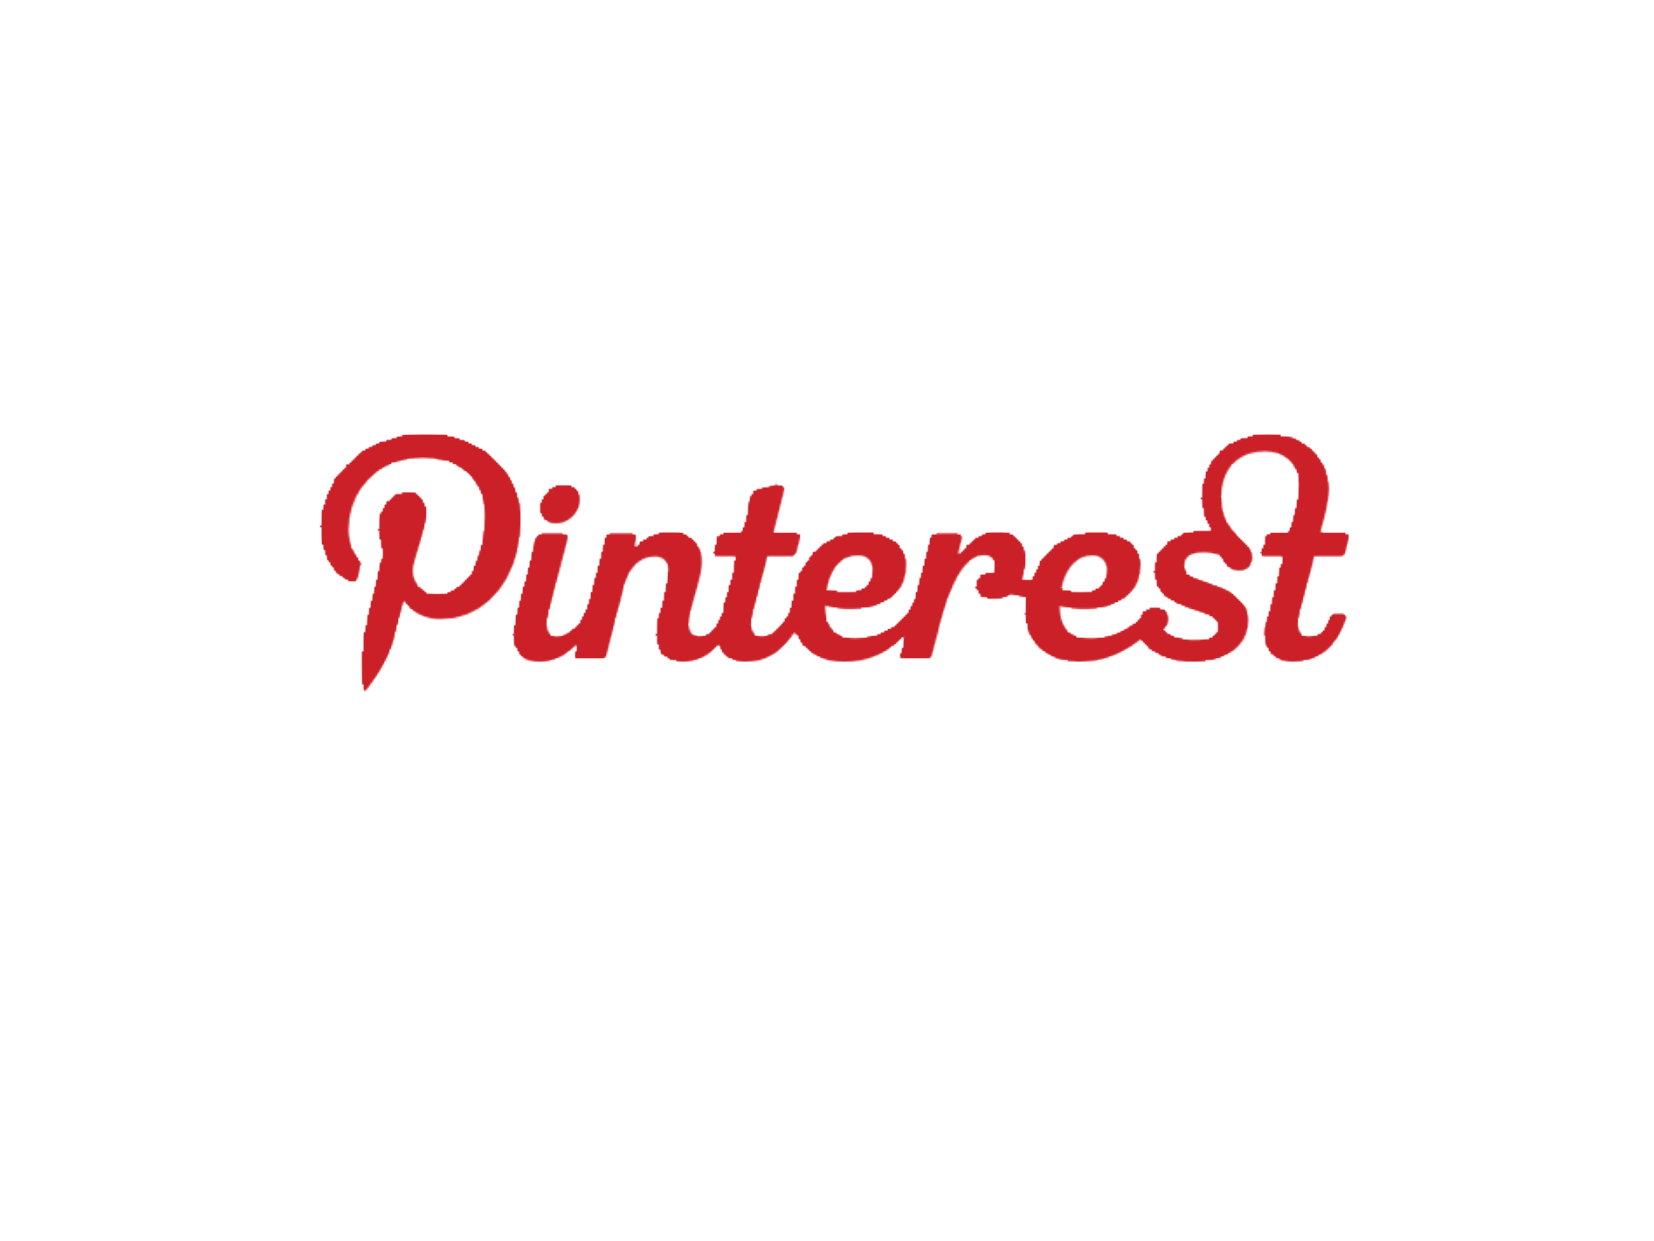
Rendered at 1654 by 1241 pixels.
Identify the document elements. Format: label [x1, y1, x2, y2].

picture [315, 428, 1358, 699]
